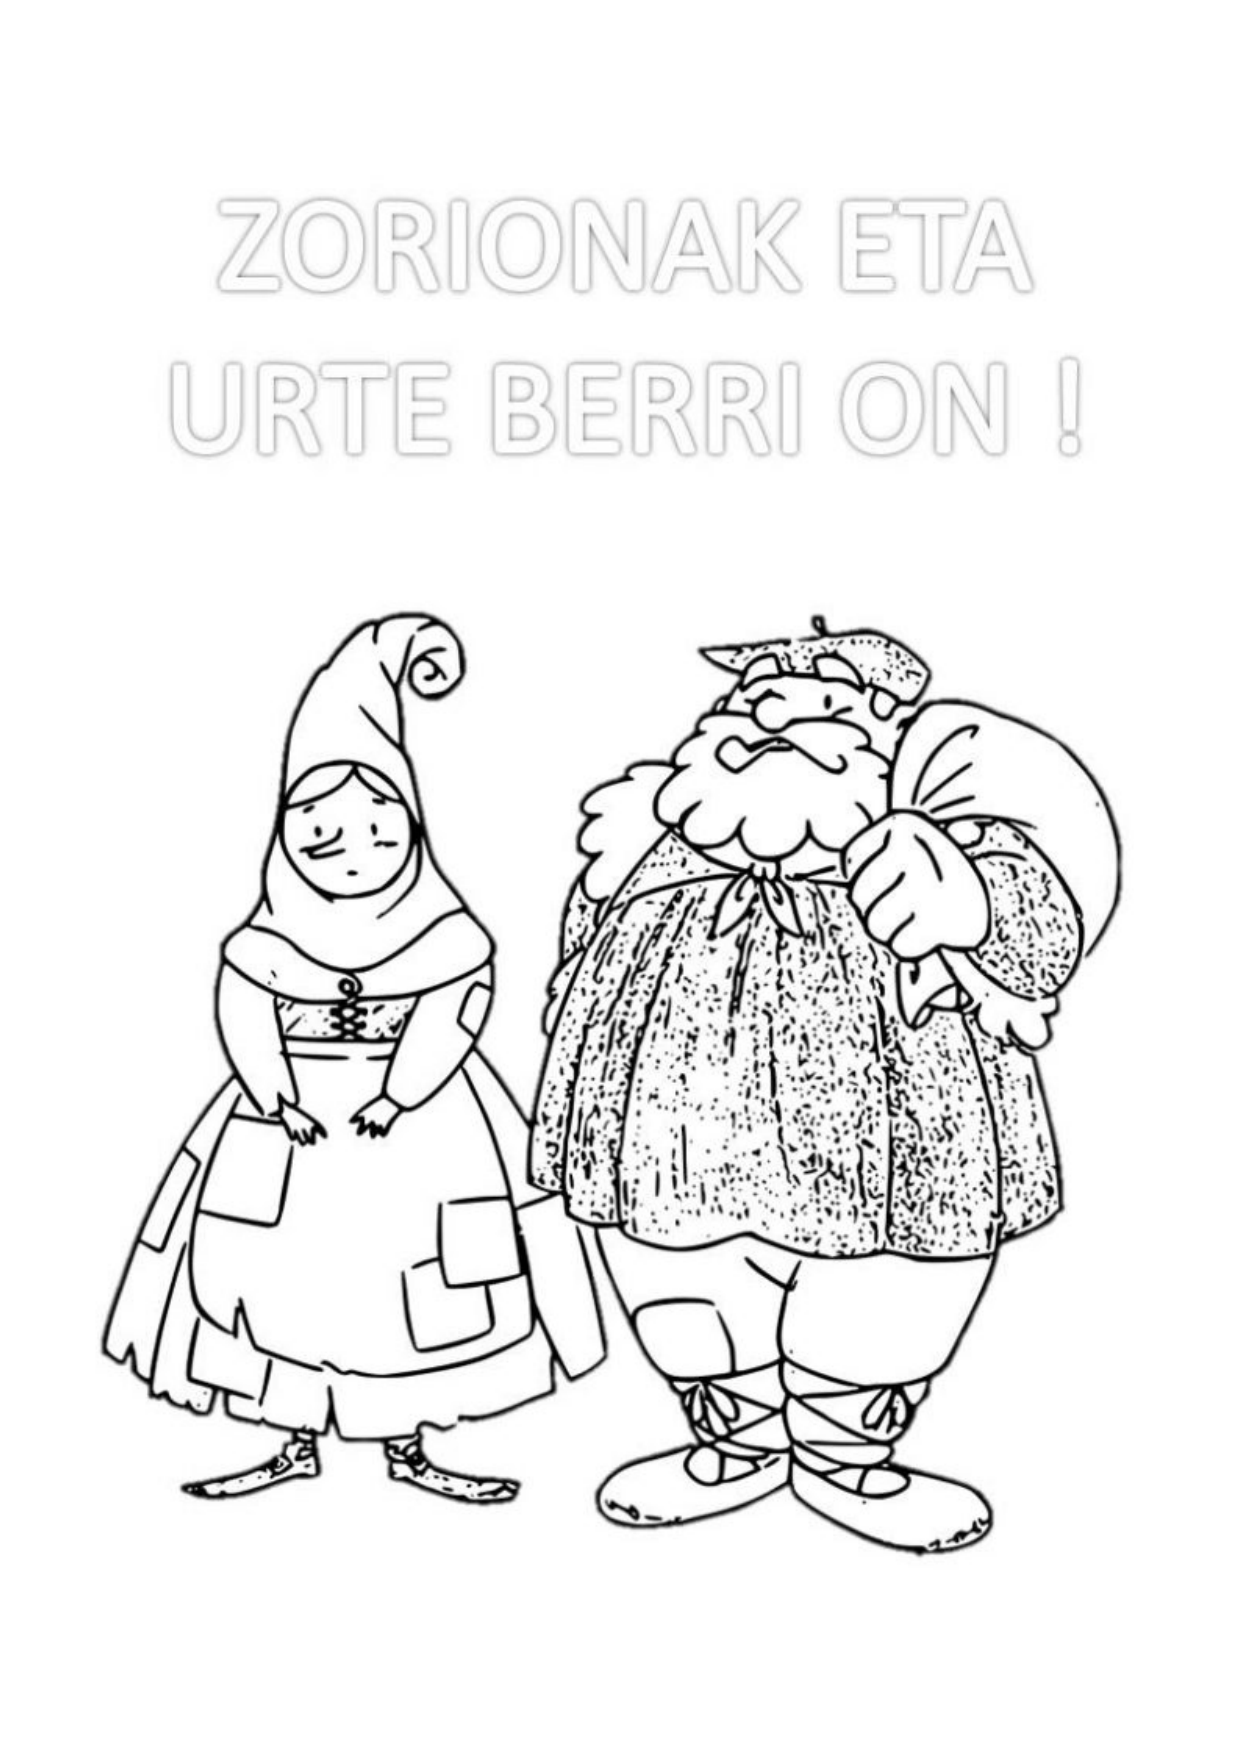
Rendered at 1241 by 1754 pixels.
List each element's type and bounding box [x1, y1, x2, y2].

picture [71, 76, 1179, 1677]
